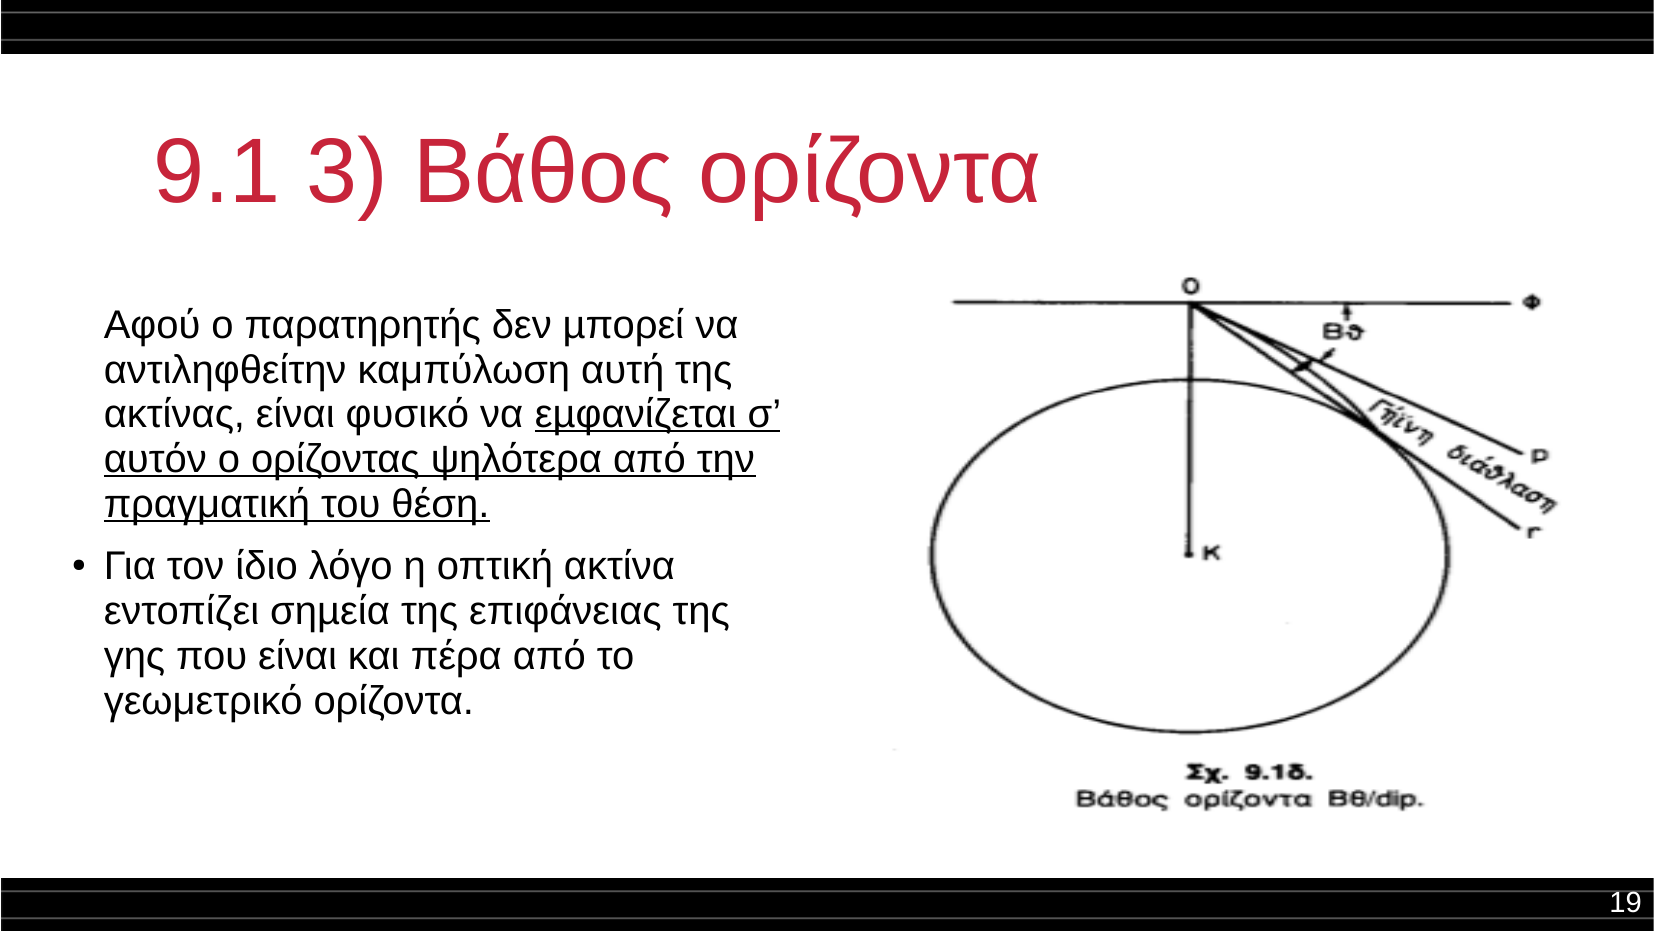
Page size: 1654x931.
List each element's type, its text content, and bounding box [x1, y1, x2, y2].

title 9.1 3) Βάθος ορίζοντα [82, 92, 1571, 249]
picture [1, 878, 1654, 931]
picture [862, 247, 1613, 826]
picture [1, 0, 1654, 54]
list Αφού ο παρατηρητής δεν µπορεί να αντιληφθείτην καμπύλωση αυτή της ακτίνας, είναι φυσικό να εµφανίζεται σ’ αυτόν ο ορίζοντας ψηλότερα από την πραγματική του θέση. Για τον ίδιο λόγο η οπτική ακτίνα εντοπίζει σηµεία της επιφάνειας της γης που είναι και πέρα από το γεωμετρικό ορίζοντα. [61, 302, 788, 788]
